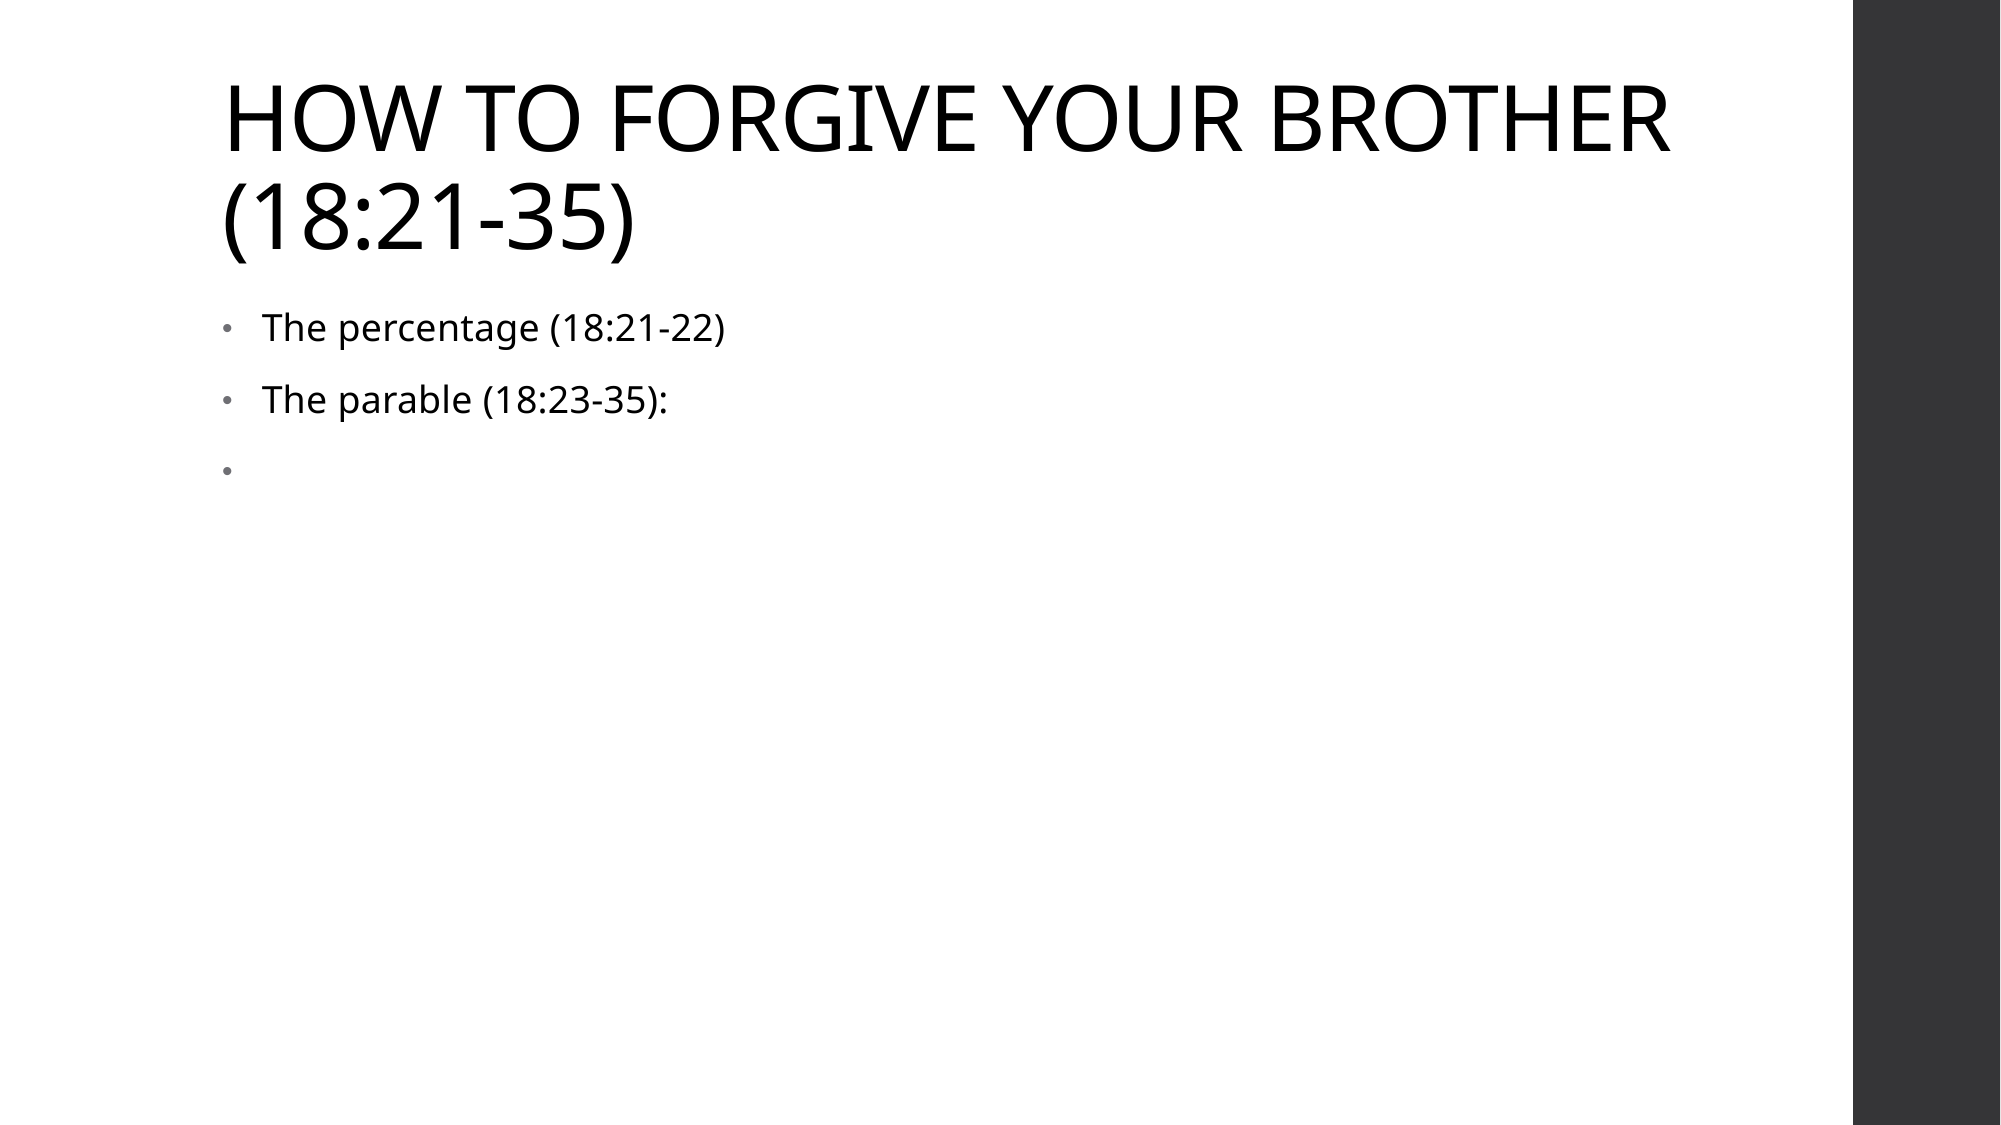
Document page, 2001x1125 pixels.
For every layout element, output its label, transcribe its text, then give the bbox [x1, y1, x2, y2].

list The percentage (18:21-22) The parable (18:23-35): [206, 299, 1617, 1014]
title HOW TO FORGIVE YOUR BROTHER (18:21-35) [206, 60, 1797, 278]
